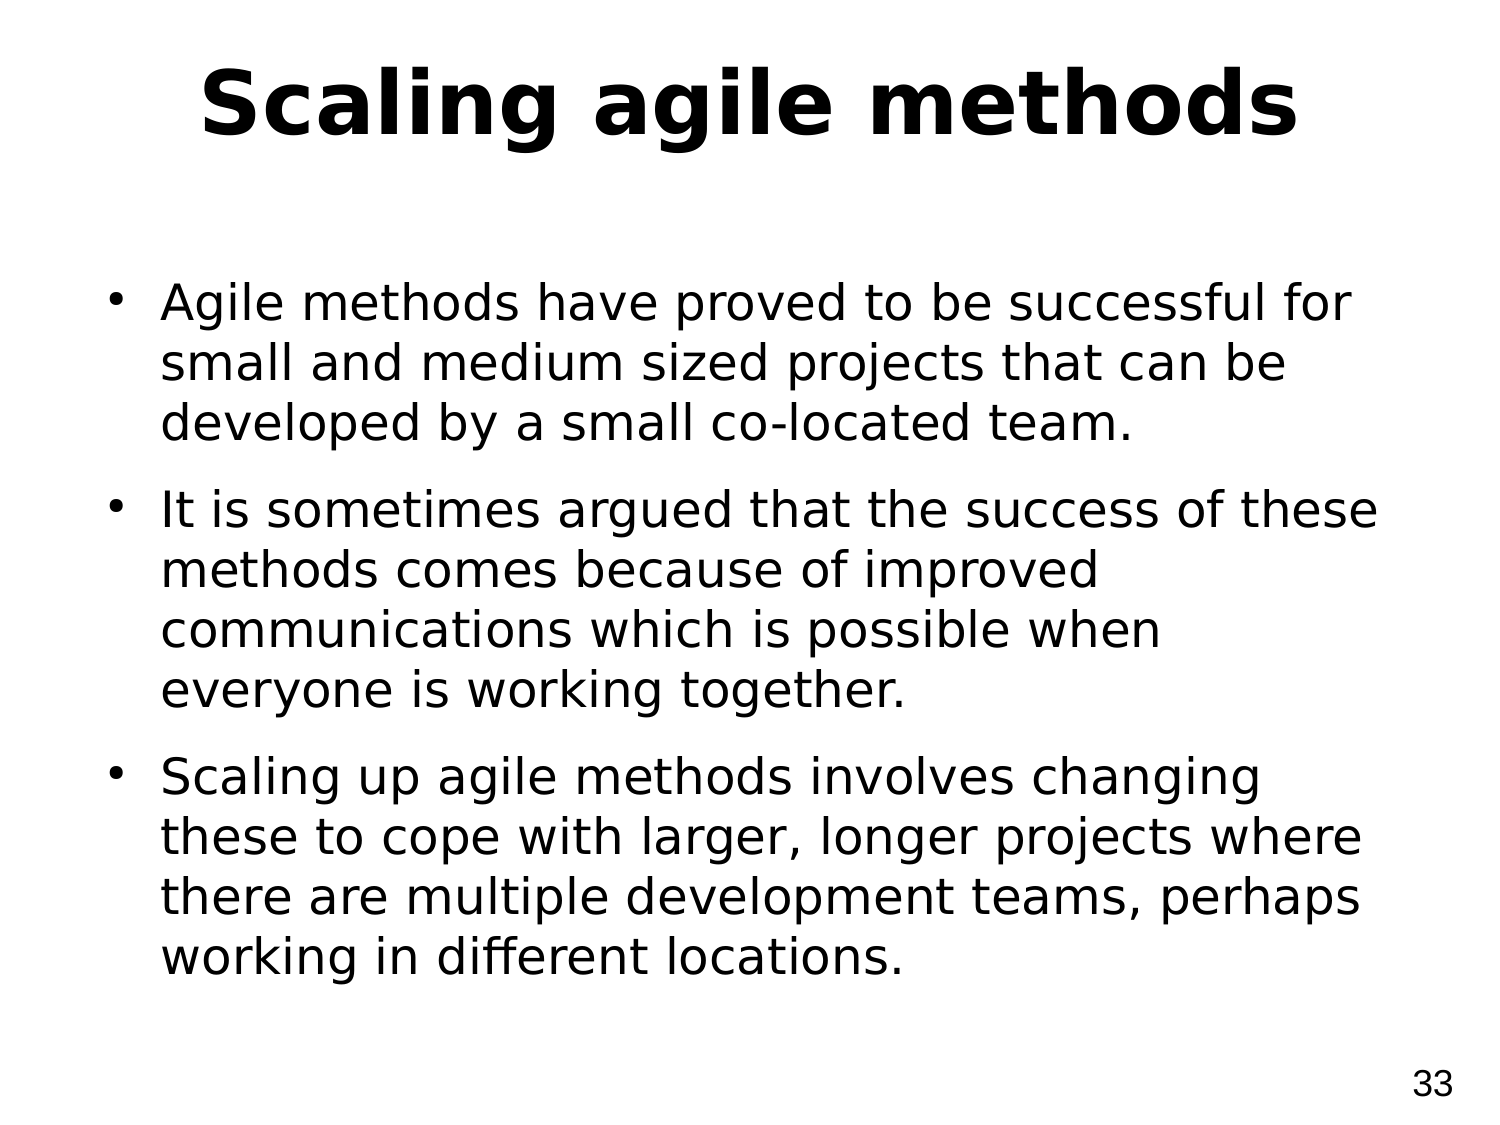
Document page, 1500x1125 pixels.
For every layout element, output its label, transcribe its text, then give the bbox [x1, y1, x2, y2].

list Agile methods have proved to be successful for small and medium sized projects that can be developed by a small co-located team. It is sometimes argued that the success of these methods comes because of improved communications which is possible when everyone is working together. Scaling up agile methods involves changing these to cope with larger, longer projects where there are multiple development teams, perhaps working in different locations. [75, 263, 1425, 1063]
title Scaling agile methods [75, 33, 1425, 166]
